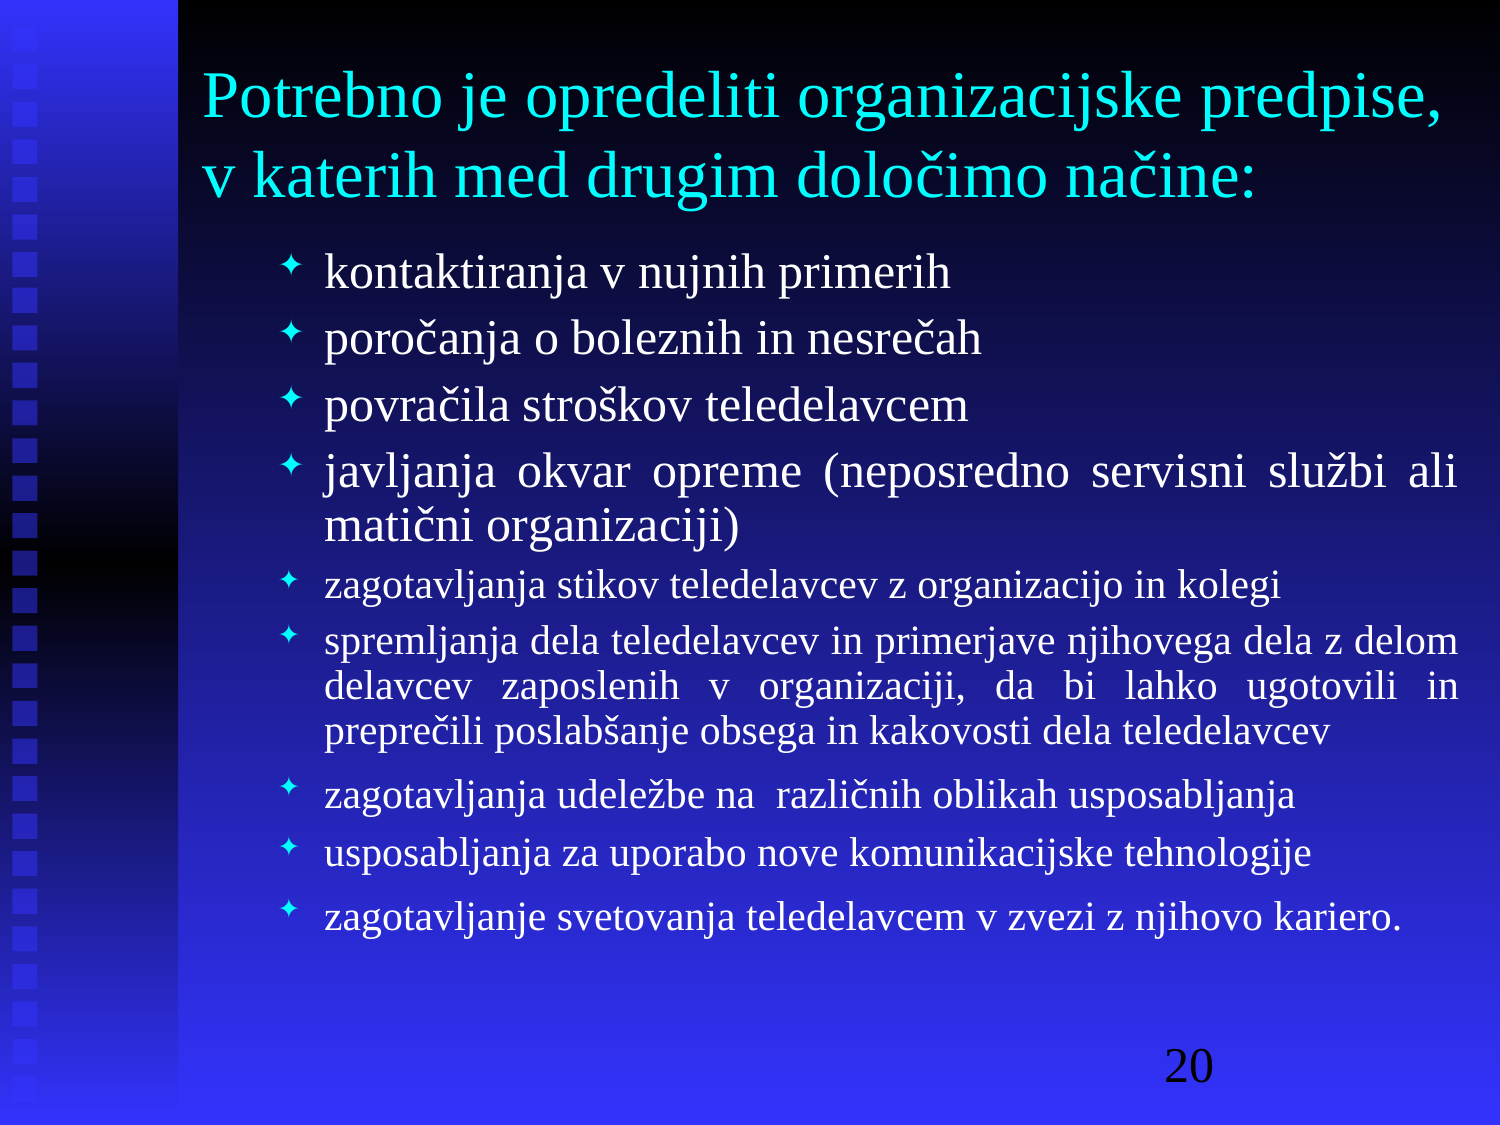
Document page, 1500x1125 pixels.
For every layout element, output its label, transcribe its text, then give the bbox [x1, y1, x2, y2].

title Potrebno je opredeliti organizacijske predpise, v katerih med drugim določimo načine: [187, 37, 1463, 225]
list kontaktiranja v nujnih primerih poročanja o boleznih in nesrečah povračila stroškov teledelavcem javljanja okvar opreme (neposredno servisni službi ali matični organizaciji) zagotavljanja stikov teledelavcev z organizacijo in kolegi spremljanja dela teledelavcev in primerjave njihovega dela z delom delavcev zaposlenih v organizaciji, da bi lahko ugotovili in preprečili poslabšanje obsega in kakovosti dela teledelavcev zagotavljanja udeležbe na različnih oblikah usposabljanja usposabljanja za uporabo nove komunikacijske tehnologije zagotavljanje svetovanja teledelavcem v zvezi z njihovo kariero. [200, 237, 1476, 1016]
